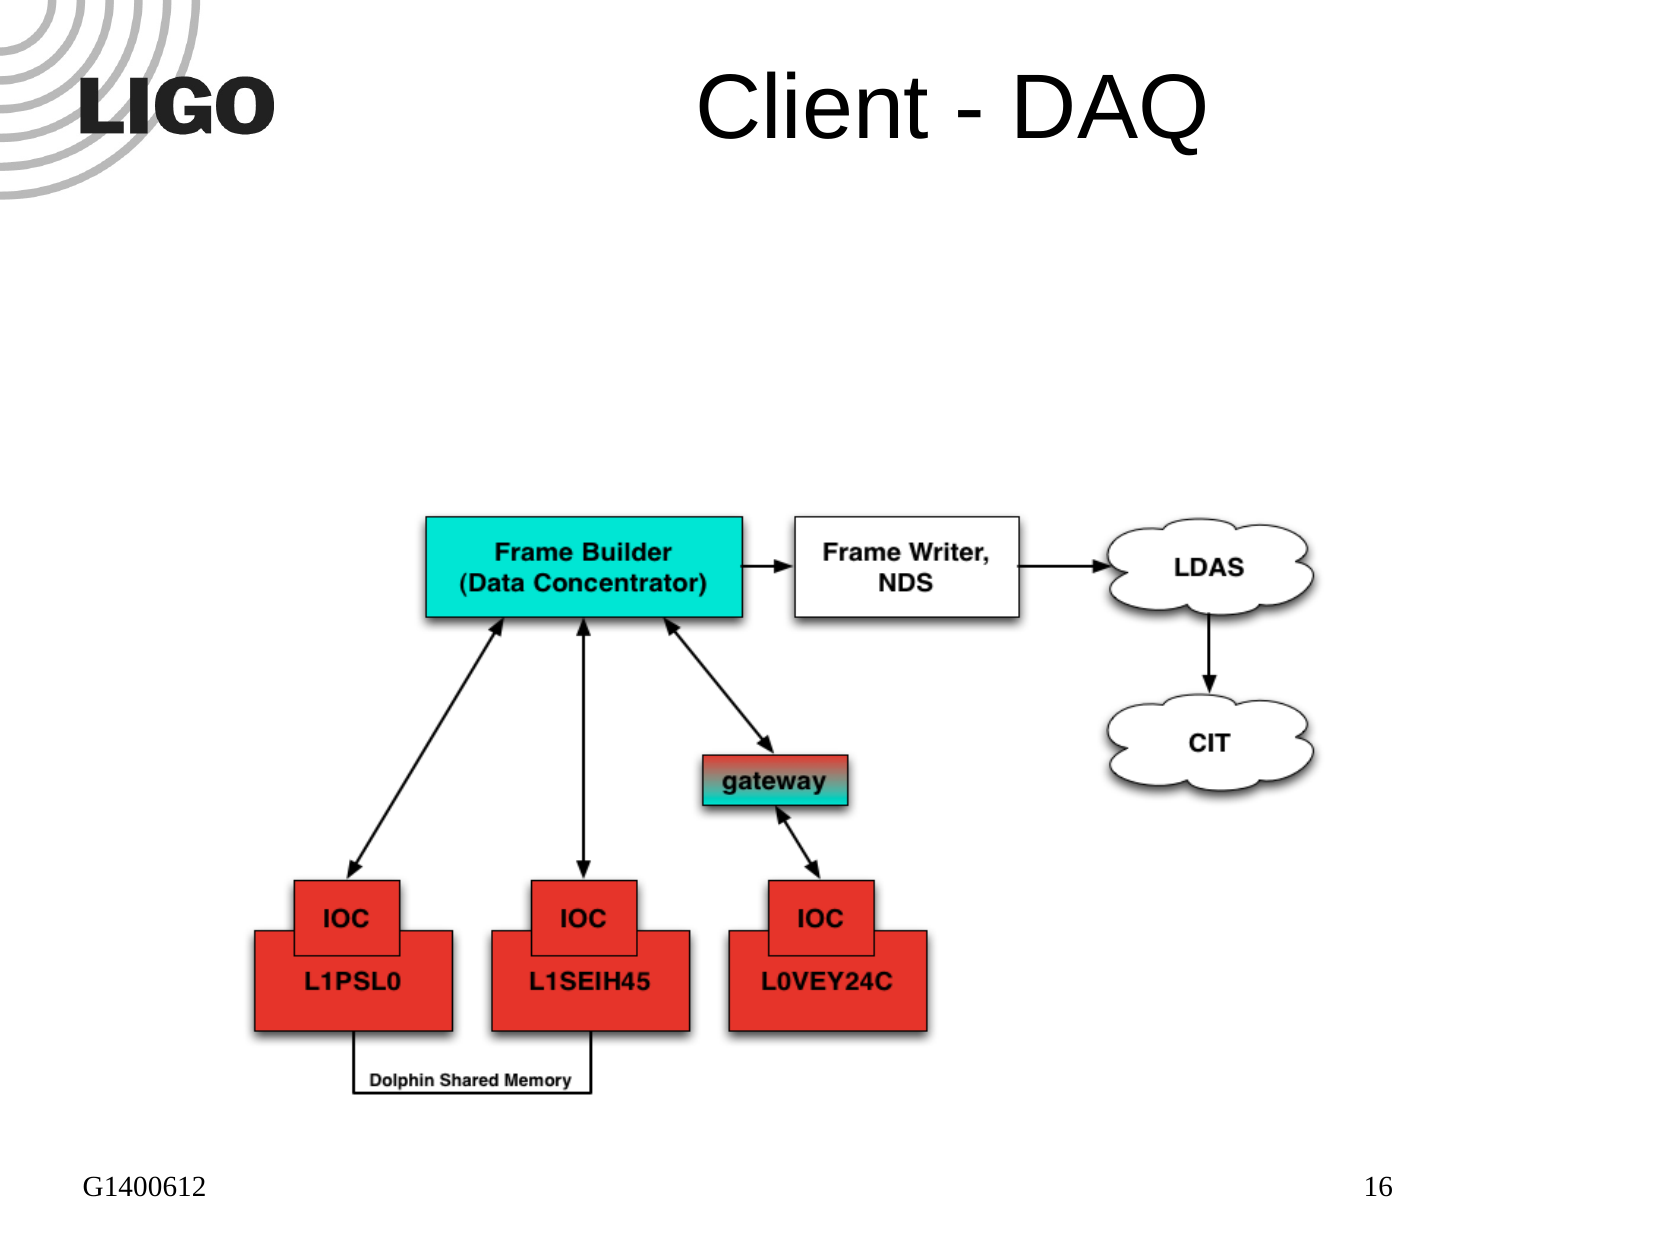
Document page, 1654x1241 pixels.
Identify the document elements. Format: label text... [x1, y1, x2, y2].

picture [225, 494, 1351, 1111]
title Client - DAQ [315, 2, 1591, 211]
picture [0, 0, 274, 200]
